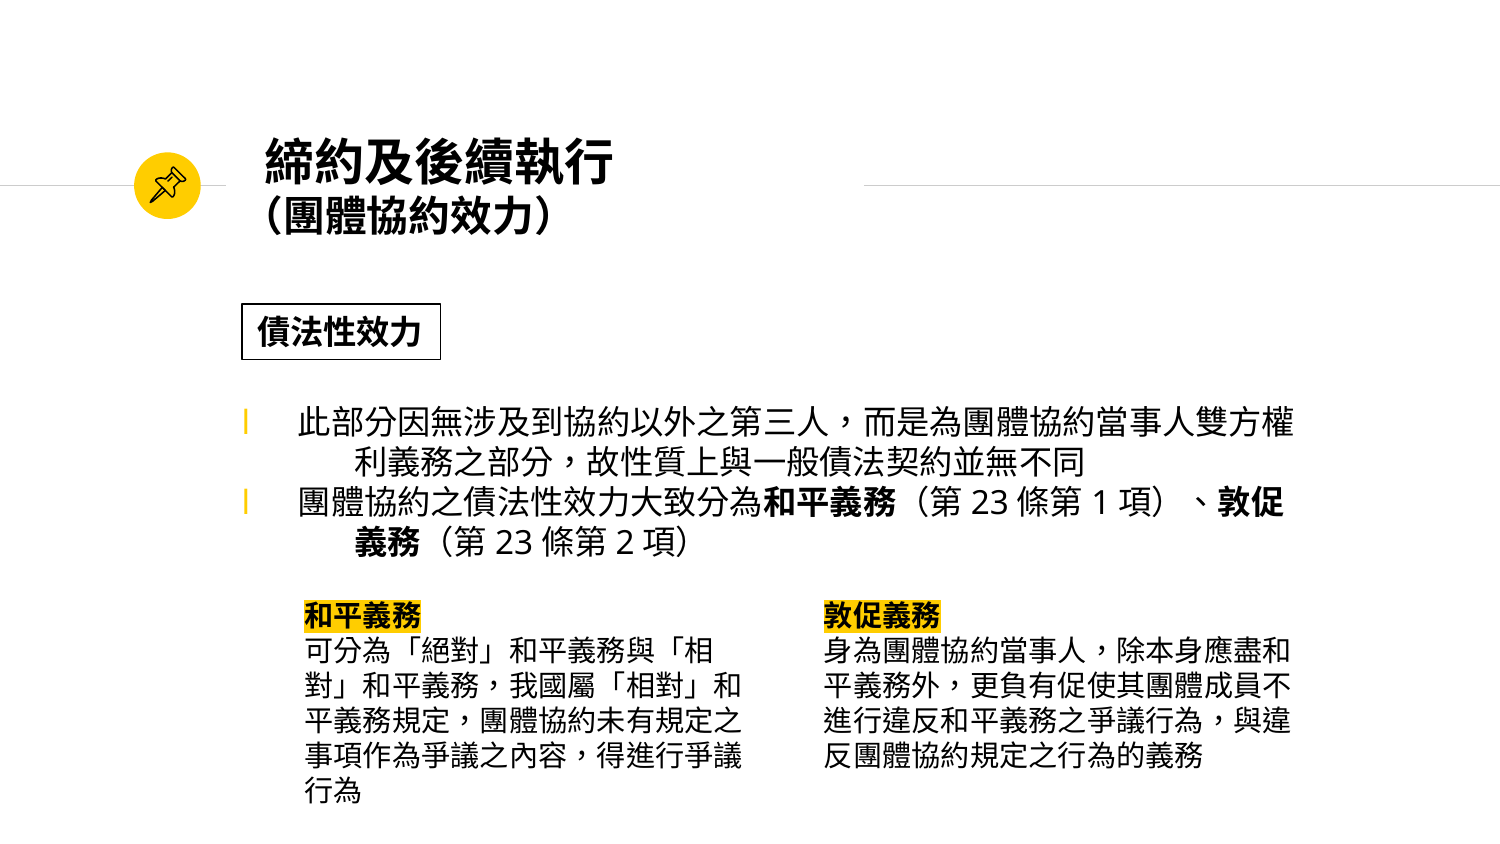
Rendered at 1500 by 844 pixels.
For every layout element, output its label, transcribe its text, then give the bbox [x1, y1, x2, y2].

text_box 敦促義務 身為團體協約當事人，除本身應盡和平義務外，更負有促使其團體成員不進行違反和平義務之爭議行為，與違反團體協約規定之行為的義務 [809, 582, 1329, 780]
text_box 此部分因無涉及到協約以外之第三人，而是為團體協約當事人雙方權利義務之部分，故性質上與一般債法契約並無不同 團體協約之債法性效力大致分為和平義務（第23條第1項）、敦促義務（第23條第2項） [226, 386, 1317, 665]
title 締約及後續執行 （團體協約效力） [226, 114, 1211, 256]
text_box 債法性效力 [242, 303, 441, 360]
text_box 和平義務 可分為「絕對」和平義務與「相對」和平義務，我國屬「相對」和平義務規定，團體協約未有規定之事項作為爭議之內容，得進行爭議行為 [289, 582, 774, 844]
